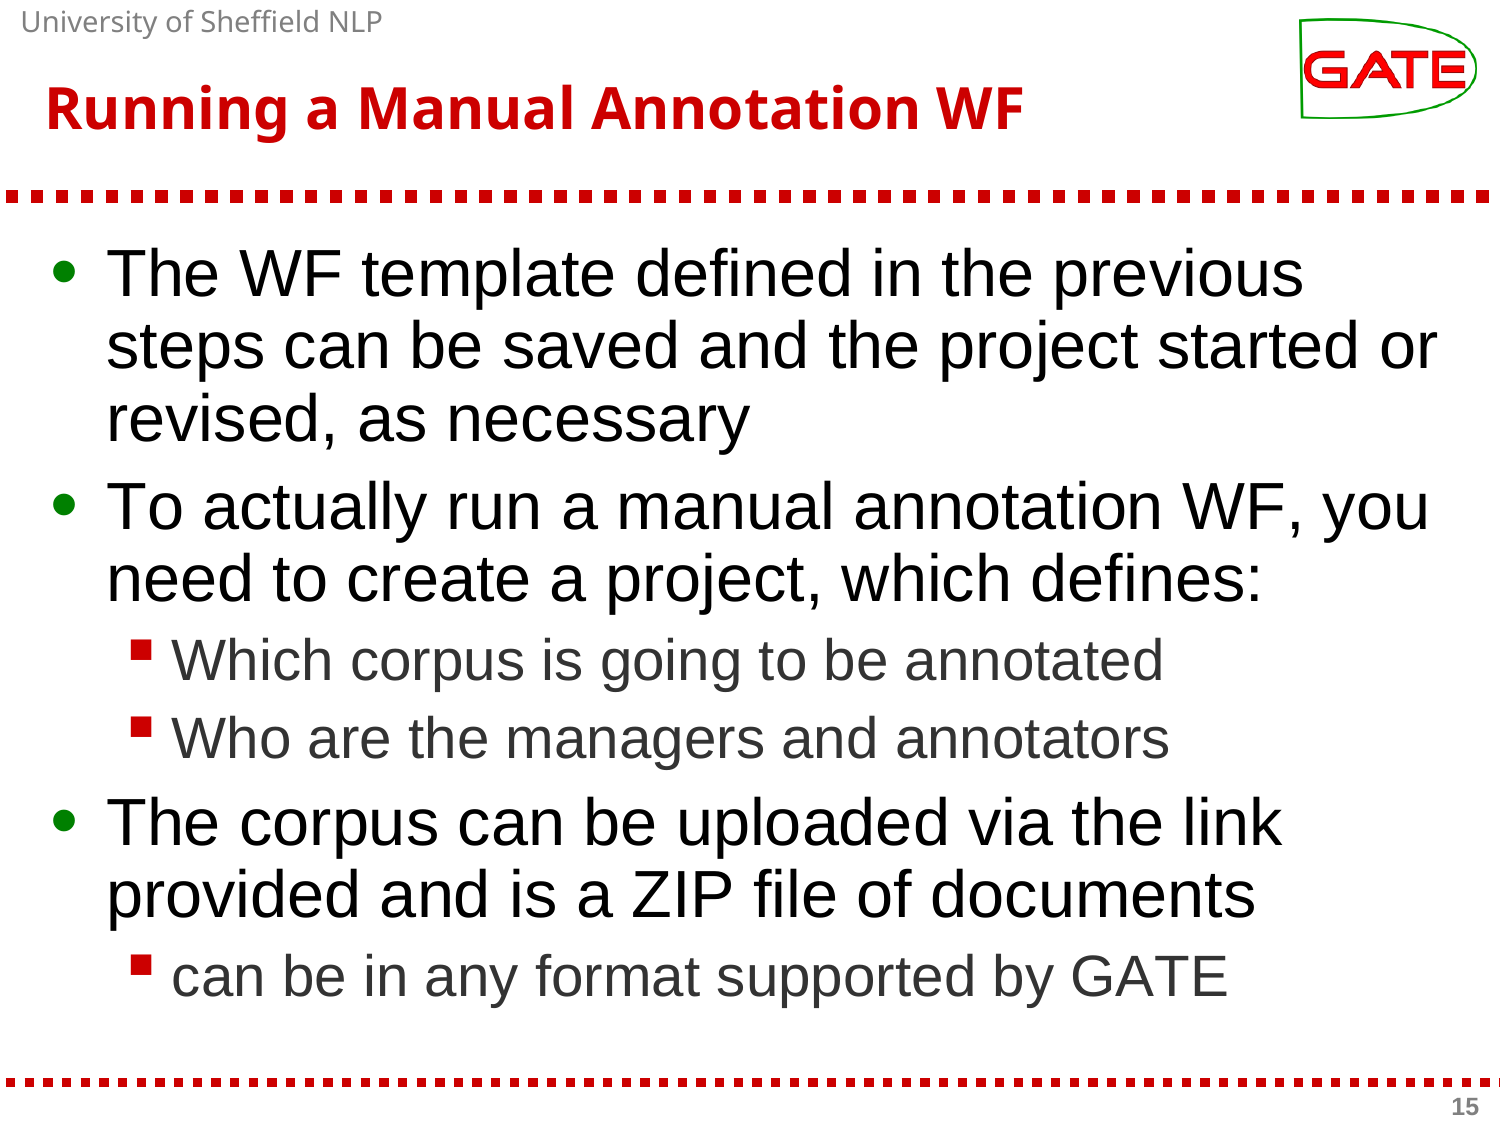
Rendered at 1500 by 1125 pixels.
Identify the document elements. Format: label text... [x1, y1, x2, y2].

picture [1299, 18, 1477, 119]
text_box <number> [1144, 1082, 1495, 1125]
list The WF template defined in the previous steps can be saved and the project started or revised, as necessary To actually run a manual annotation WF, you need to create a project, which defines: Which corpus is going to be annotated Who are the managers and annotators The corpus can be uploaded via the link provided and is a ZIP file of documents can be in any format supported by GATE [35, 231, 1465, 1059]
title Running a Manual Annotation WF [29, 42, 1235, 149]
